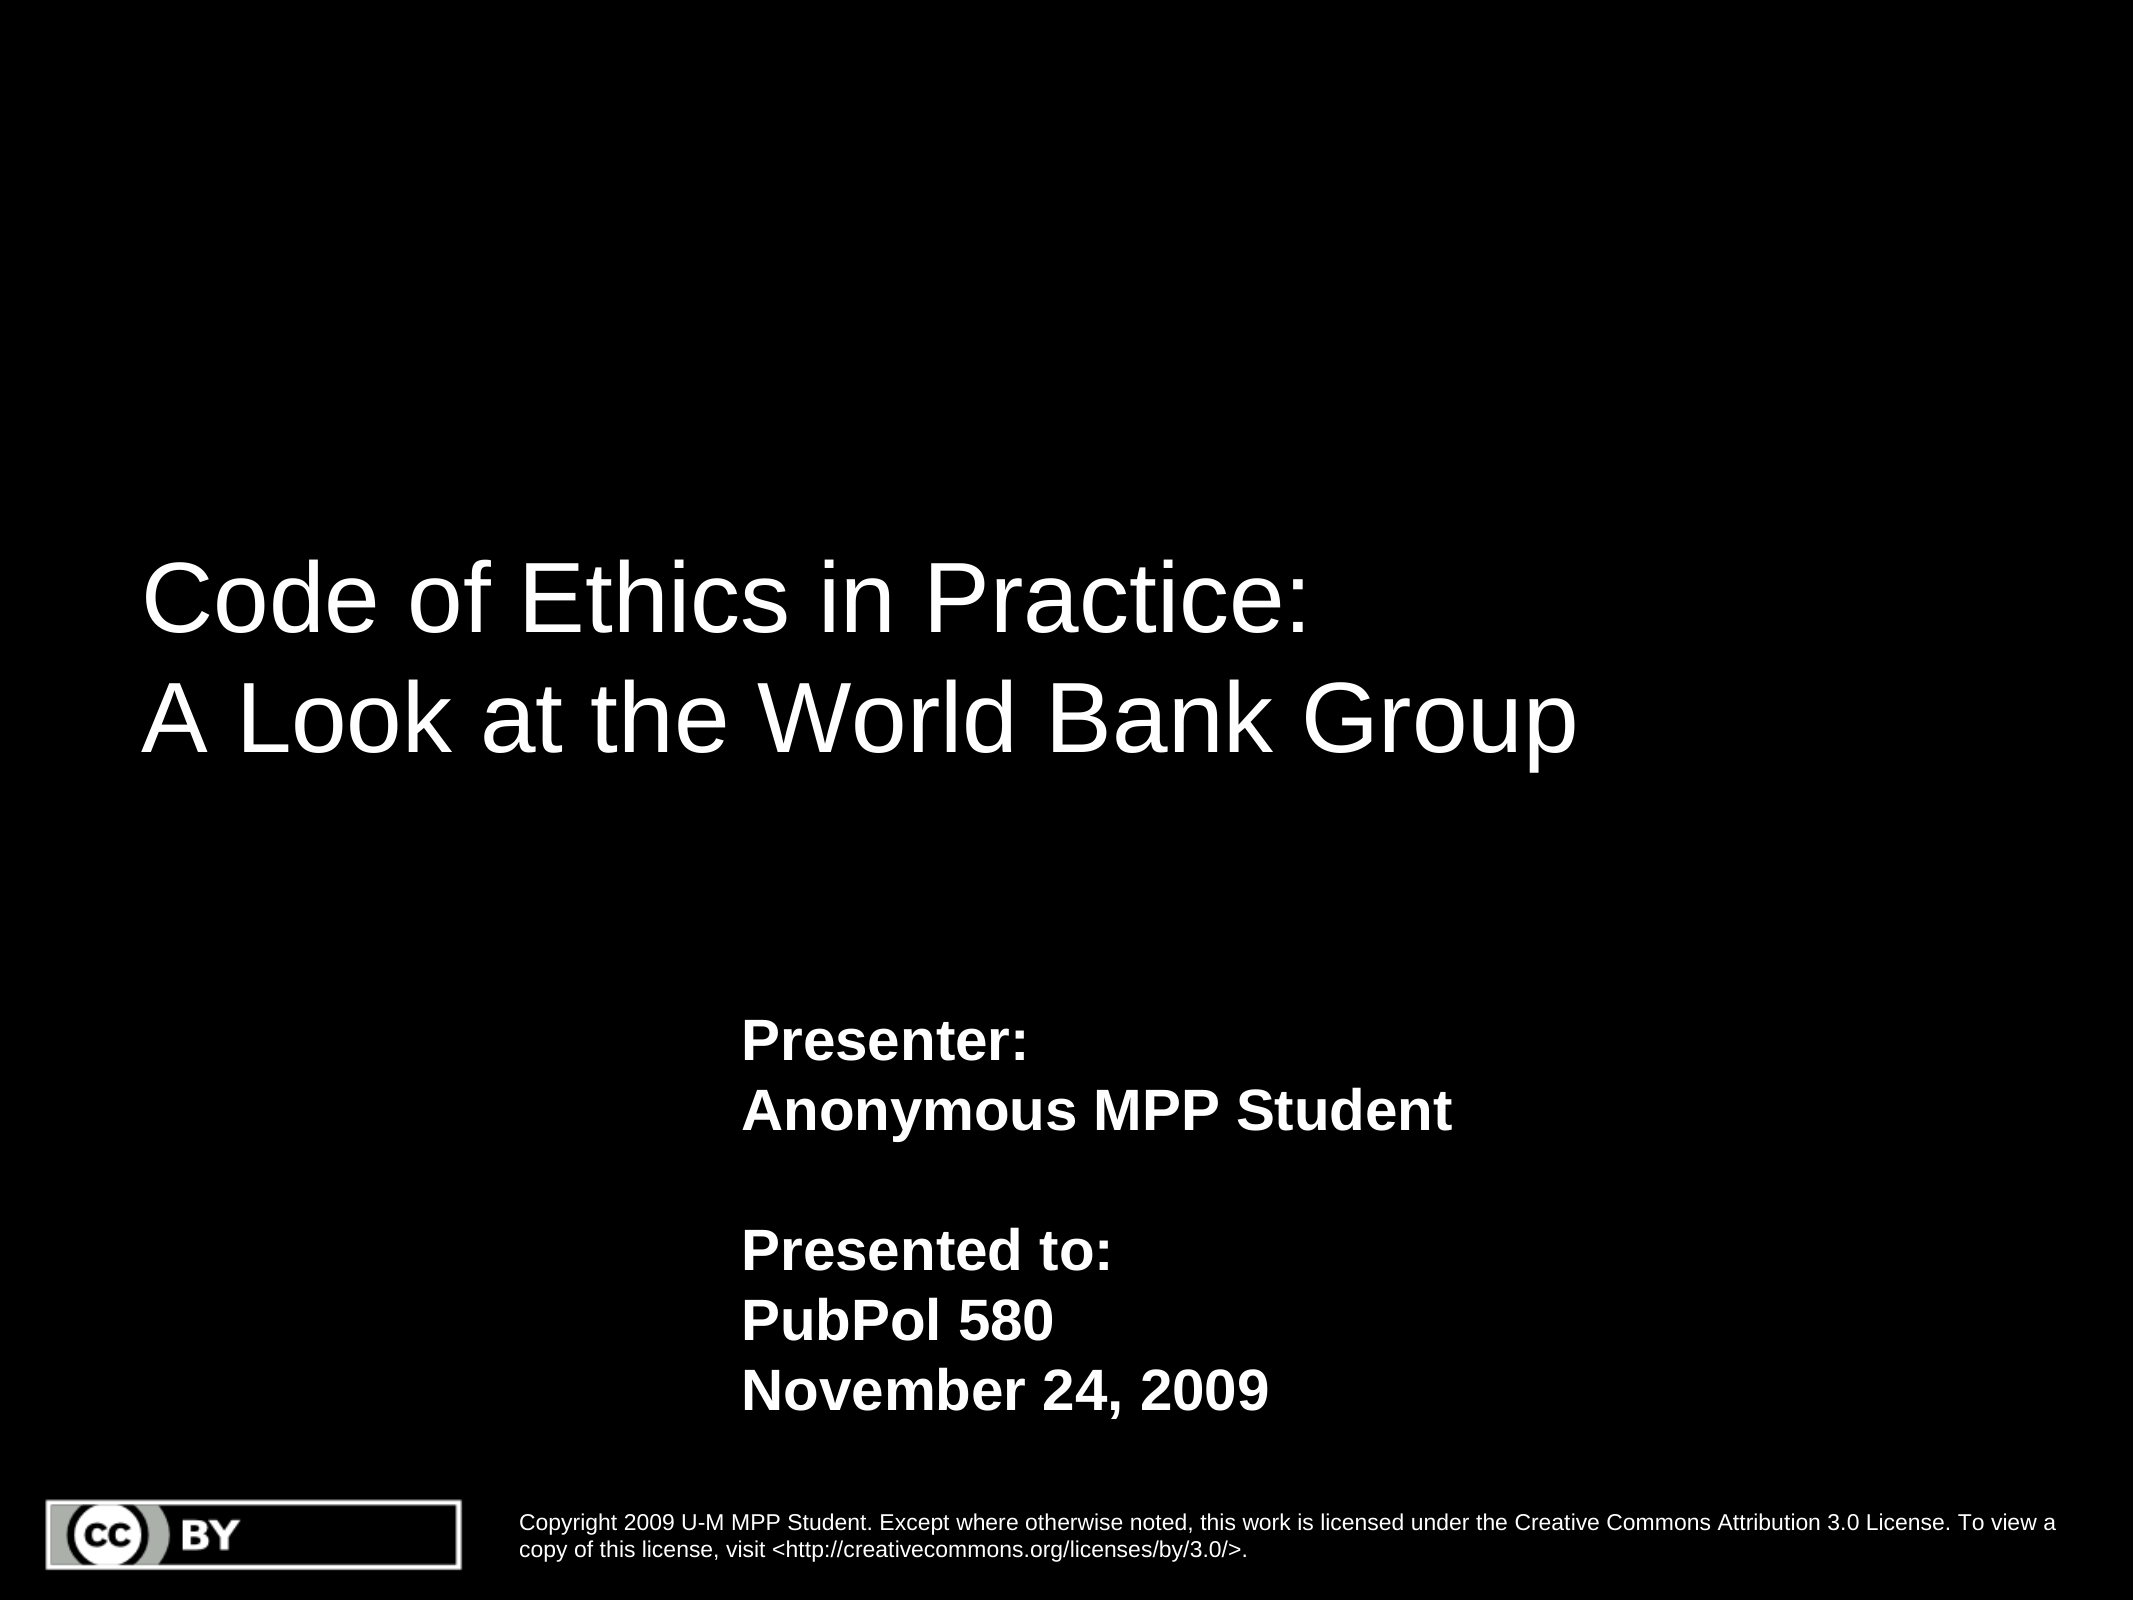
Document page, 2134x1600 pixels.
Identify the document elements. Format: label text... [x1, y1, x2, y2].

text_box Copyright 2009 U-M MPP Student. Except where otherwise noted, this work is licensed under the Creative Commons Attribution 3.0 License. To view a copy of this license, visit <http://creativecommons.org/licenses/by/3.0/>. [504, 1499, 2096, 1570]
text_box Code of Ethics in Practice: A Look at the World Bank Group [141, 512, 1980, 792]
picture [41, 1495, 467, 1576]
text_box Presenter: Anonymous MPP Student Presented to: PubPol 580 November 24, 2009 [741, 1002, 2030, 1422]
